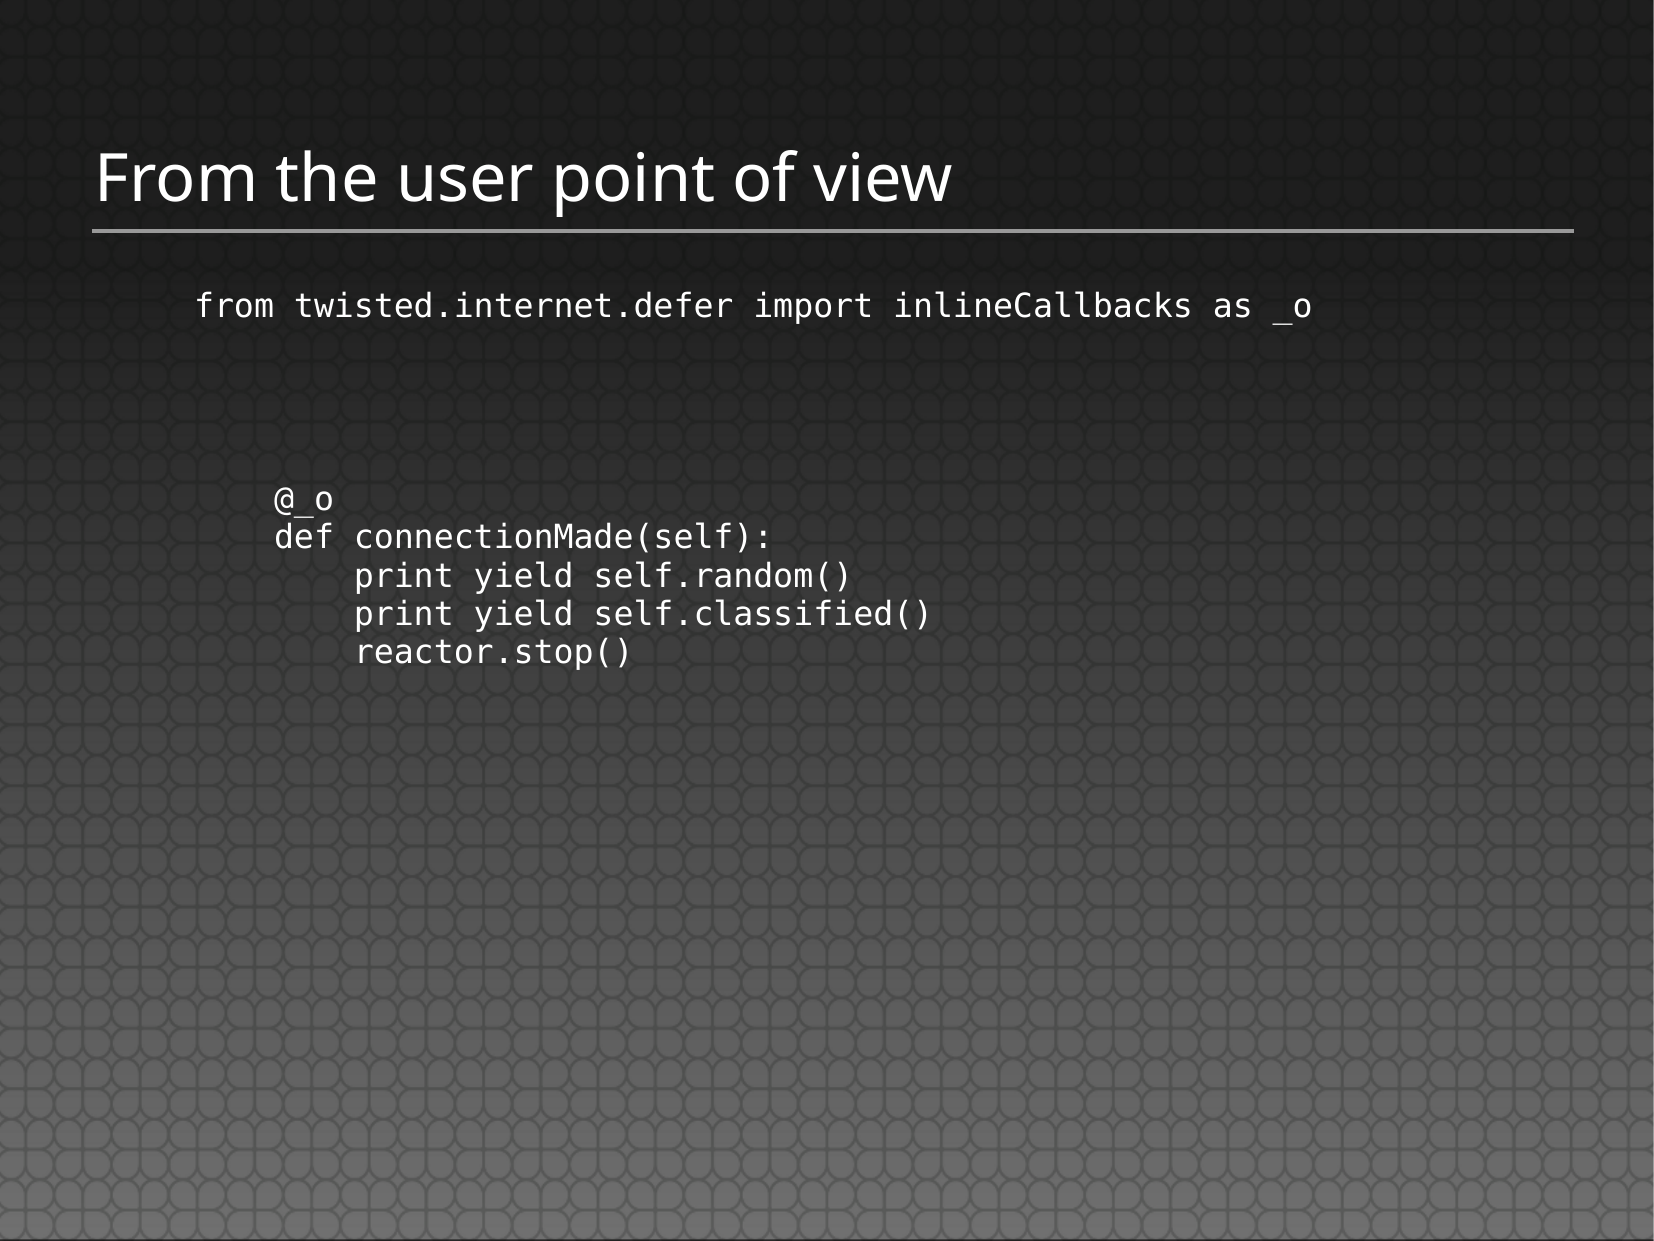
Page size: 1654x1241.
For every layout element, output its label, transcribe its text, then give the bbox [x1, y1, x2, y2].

title From the user point of view [94, 100, 1426, 251]
title from twisted.internet.defer import inlineCallbacks as _o @_o def connectionMade(self): print yield self.random() print yield self.classified() reactor.stop() [194, 286, 1509, 1096]
picture [0, 0, 1654, 1241]
